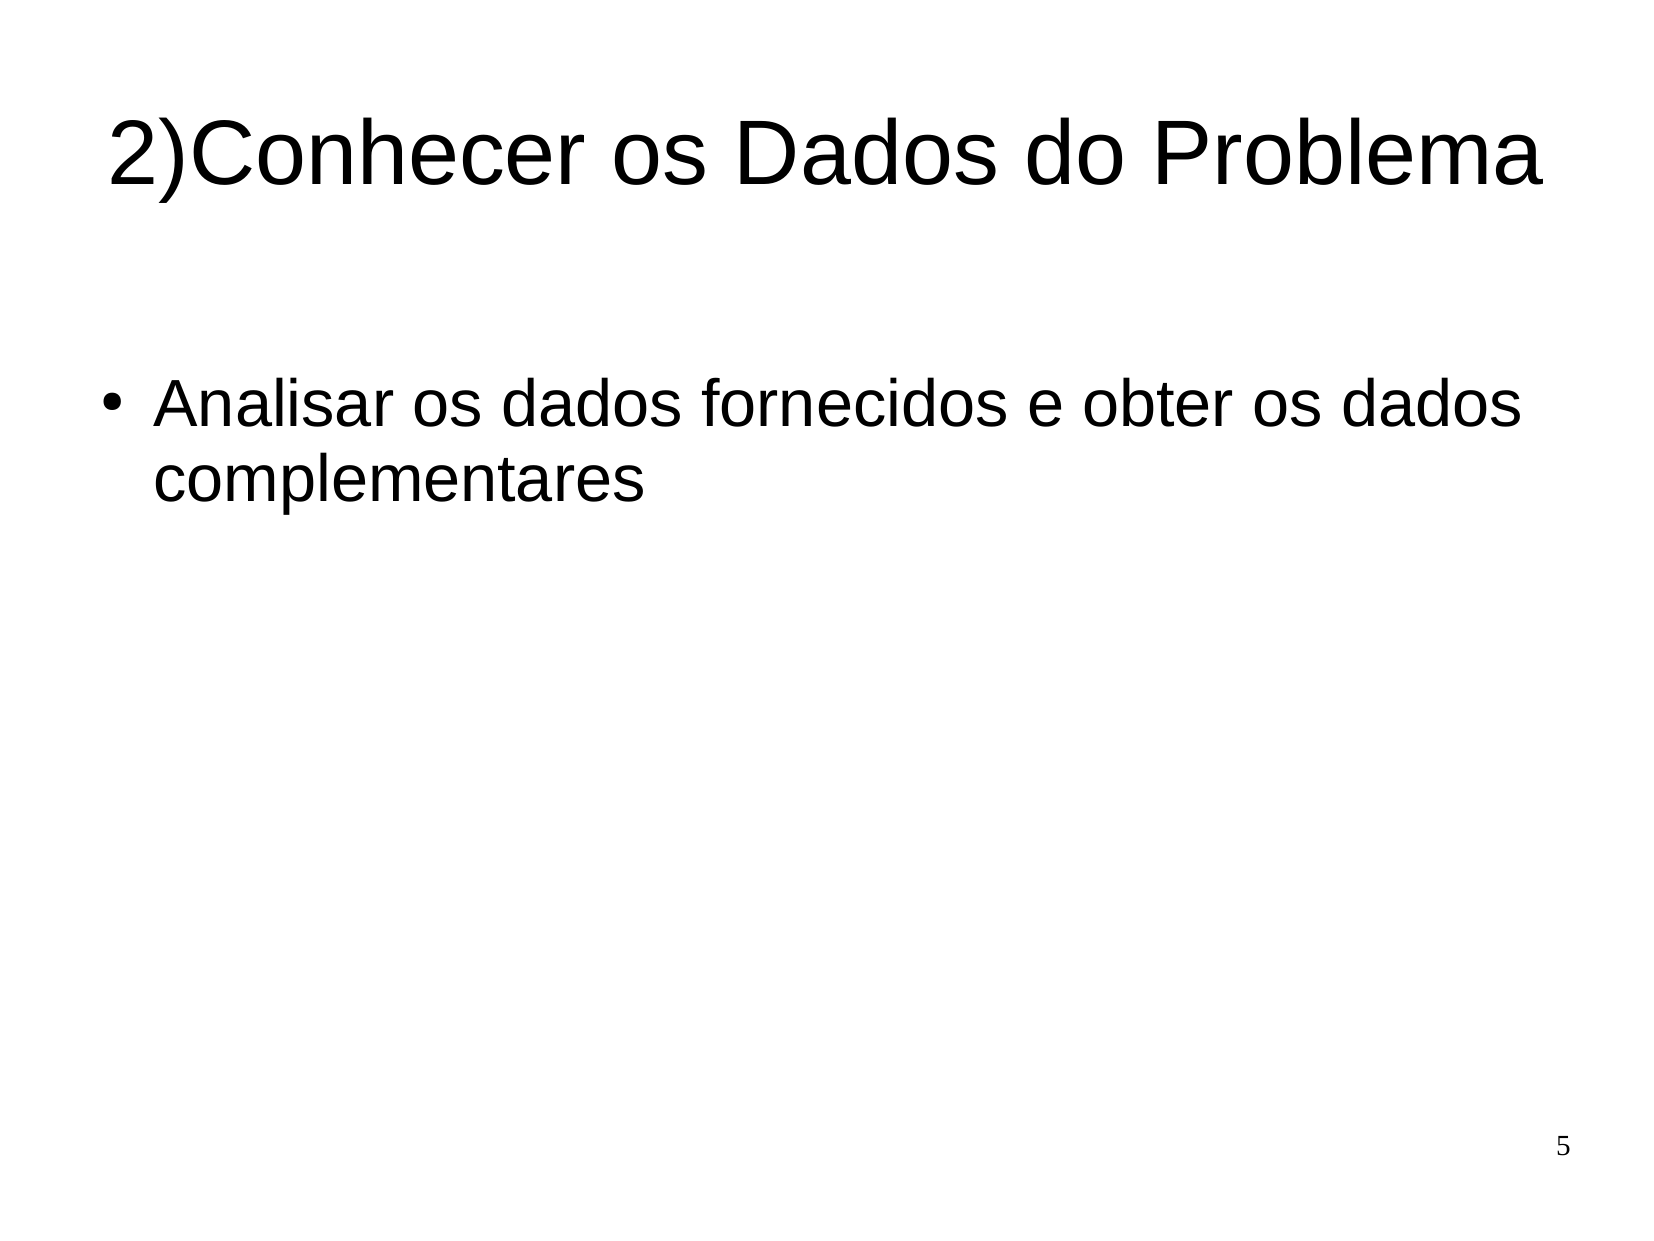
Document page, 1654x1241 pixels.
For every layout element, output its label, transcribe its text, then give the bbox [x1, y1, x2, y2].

title 2)Conhecer os Dados do Problema [82, 49, 1571, 257]
list Analisar os dados fornecidos e obter os dados complementares [82, 366, 1571, 1010]
